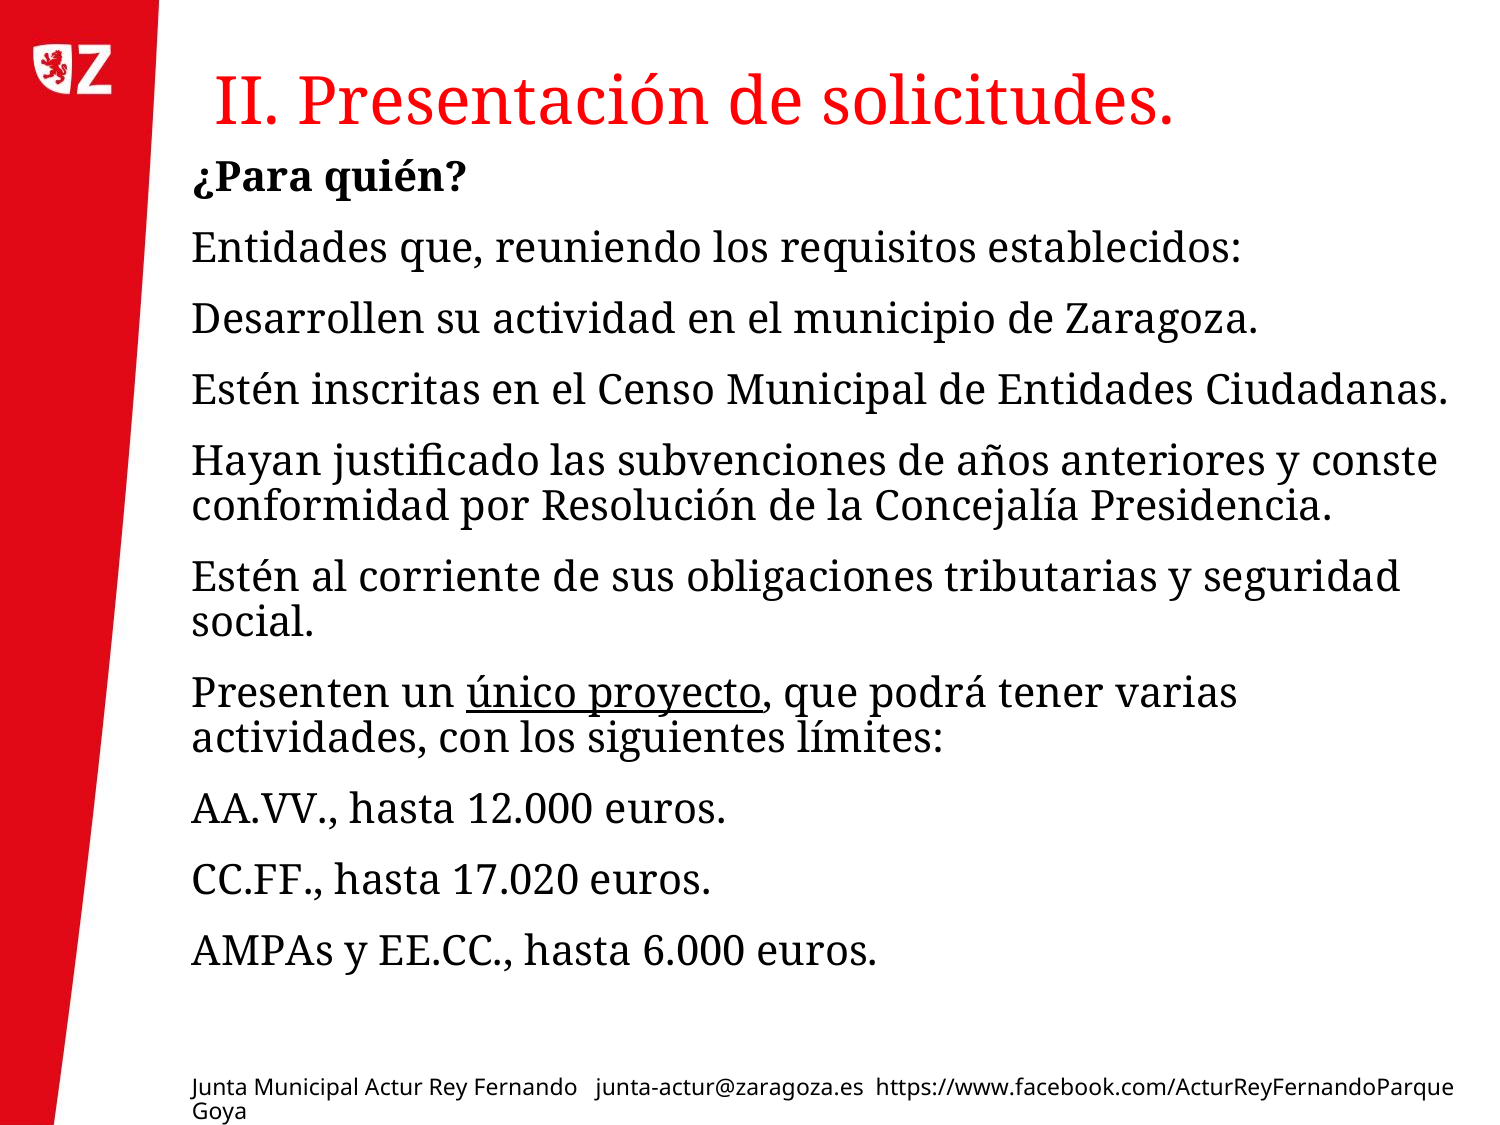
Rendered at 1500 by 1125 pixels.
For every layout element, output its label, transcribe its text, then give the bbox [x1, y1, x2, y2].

picture [0, 0, 160, 1125]
text_box ¿Para quién? Entidades que, reuniendo los requisitos establecidos: Desarrollen su actividad en el municipio de Zaragoza. Estén inscritas en el Censo Municipal de Entidades Ciudadanas. Hayan justificado las subvenciones de años anteriores y conste conformidad por Resolución de la Concejalía Presidencia. Estén al corriente de sus obligaciones tributarias y seguridad social. Presenten un único proyecto, que podrá tener varias actividades, con los siguientes límites: AA.VV., hasta 12.000 euros. CC.FF., hasta 17.020 euros. AMPAs y EE.CC., hasta 6.000 euros. [177, 147, 1477, 1040]
text_box II. Presentación de solicitudes. [199, 49, 1413, 146]
